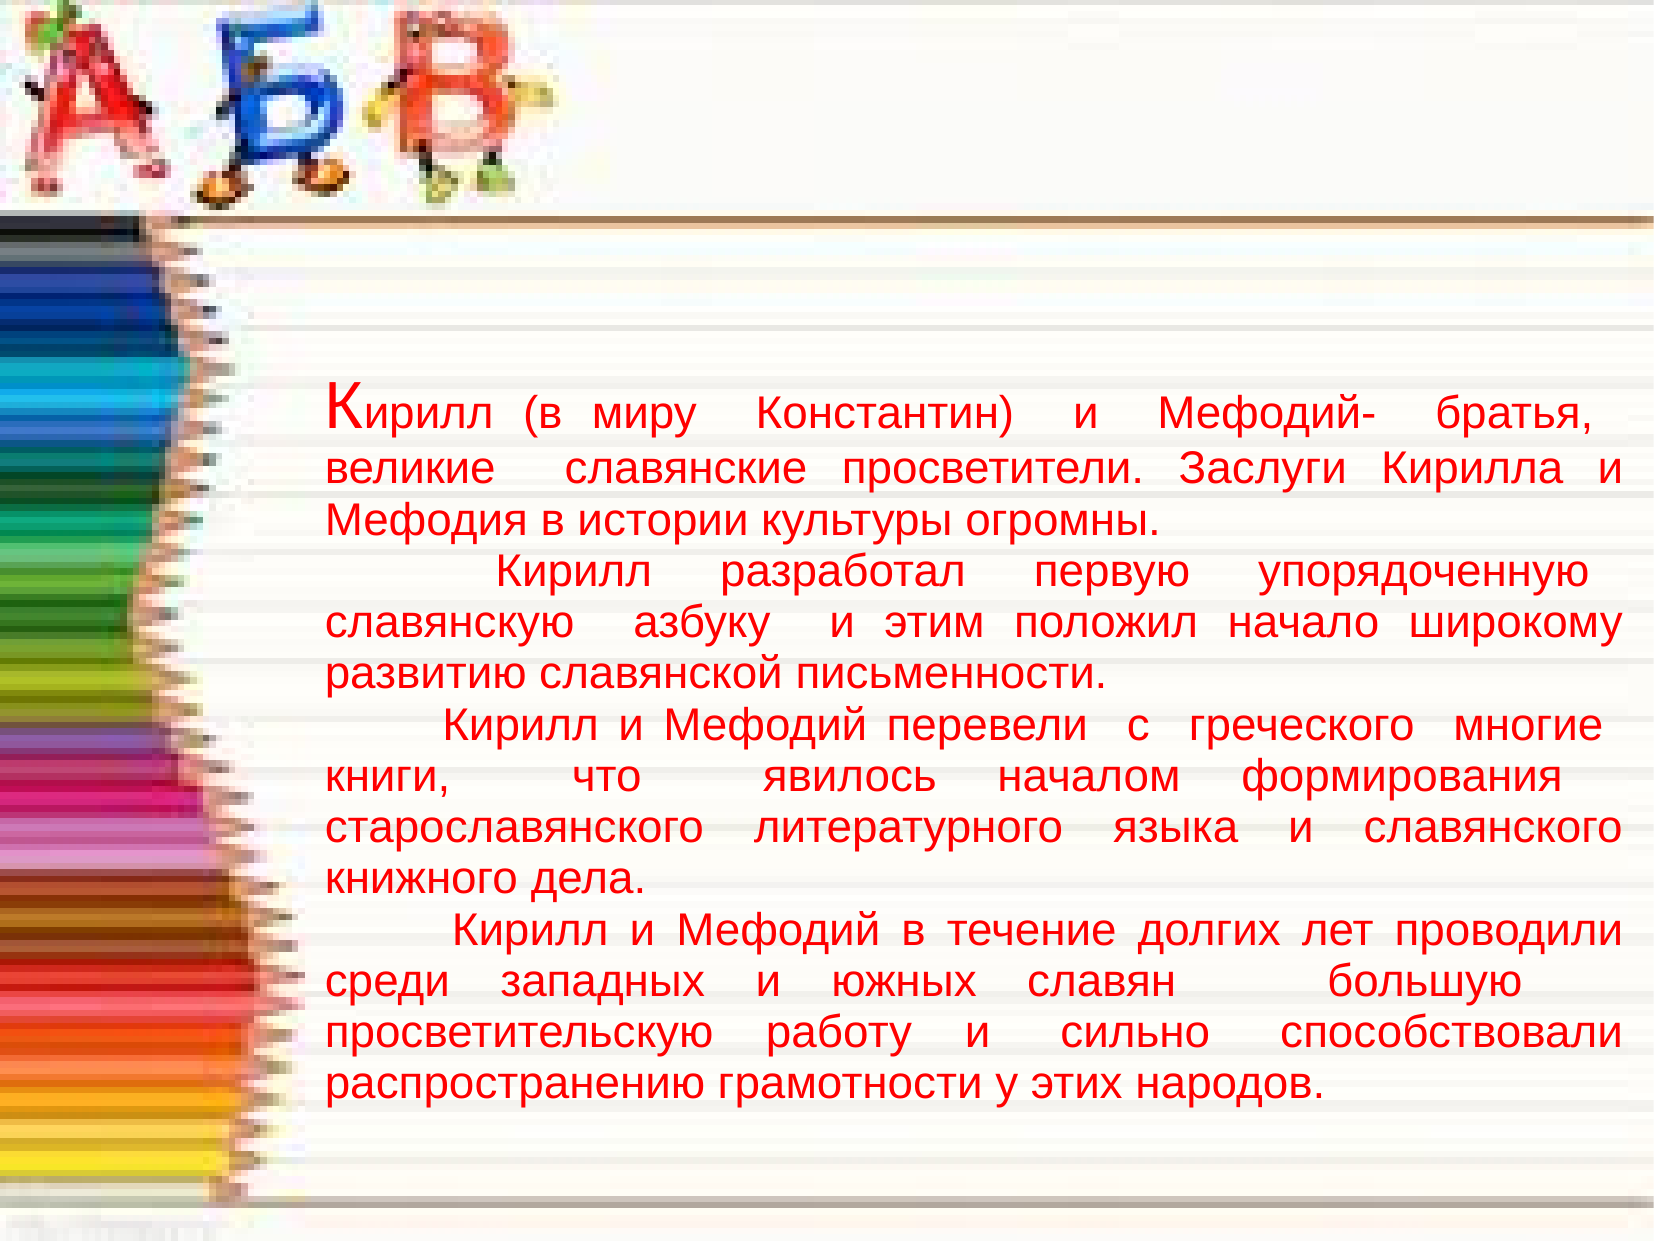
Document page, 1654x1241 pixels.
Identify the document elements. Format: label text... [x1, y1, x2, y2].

subtitle Кирилл (в миру Константин) и Мефодий- братья, великие славянские просветители. Заслуги Кирилла и Мефодия в истории культуры огромны. Кирилл разработал первую упорядоченную славянскую азбуку и этим положил начало широкому развитию славянской письменности. Кирилл и Мефодий перевели с греческого многие книги, что явилось началом формирования старославянского литературного языка и славянского книжного дела. Кирилл и Мефодий в течение долгих лет проводили среди западных и южных славян большую просветительскую работу и сильно способствовали распространению грамотности у этих народов. [324, 236, 1625, 1241]
picture [0, 0, 1654, 1241]
